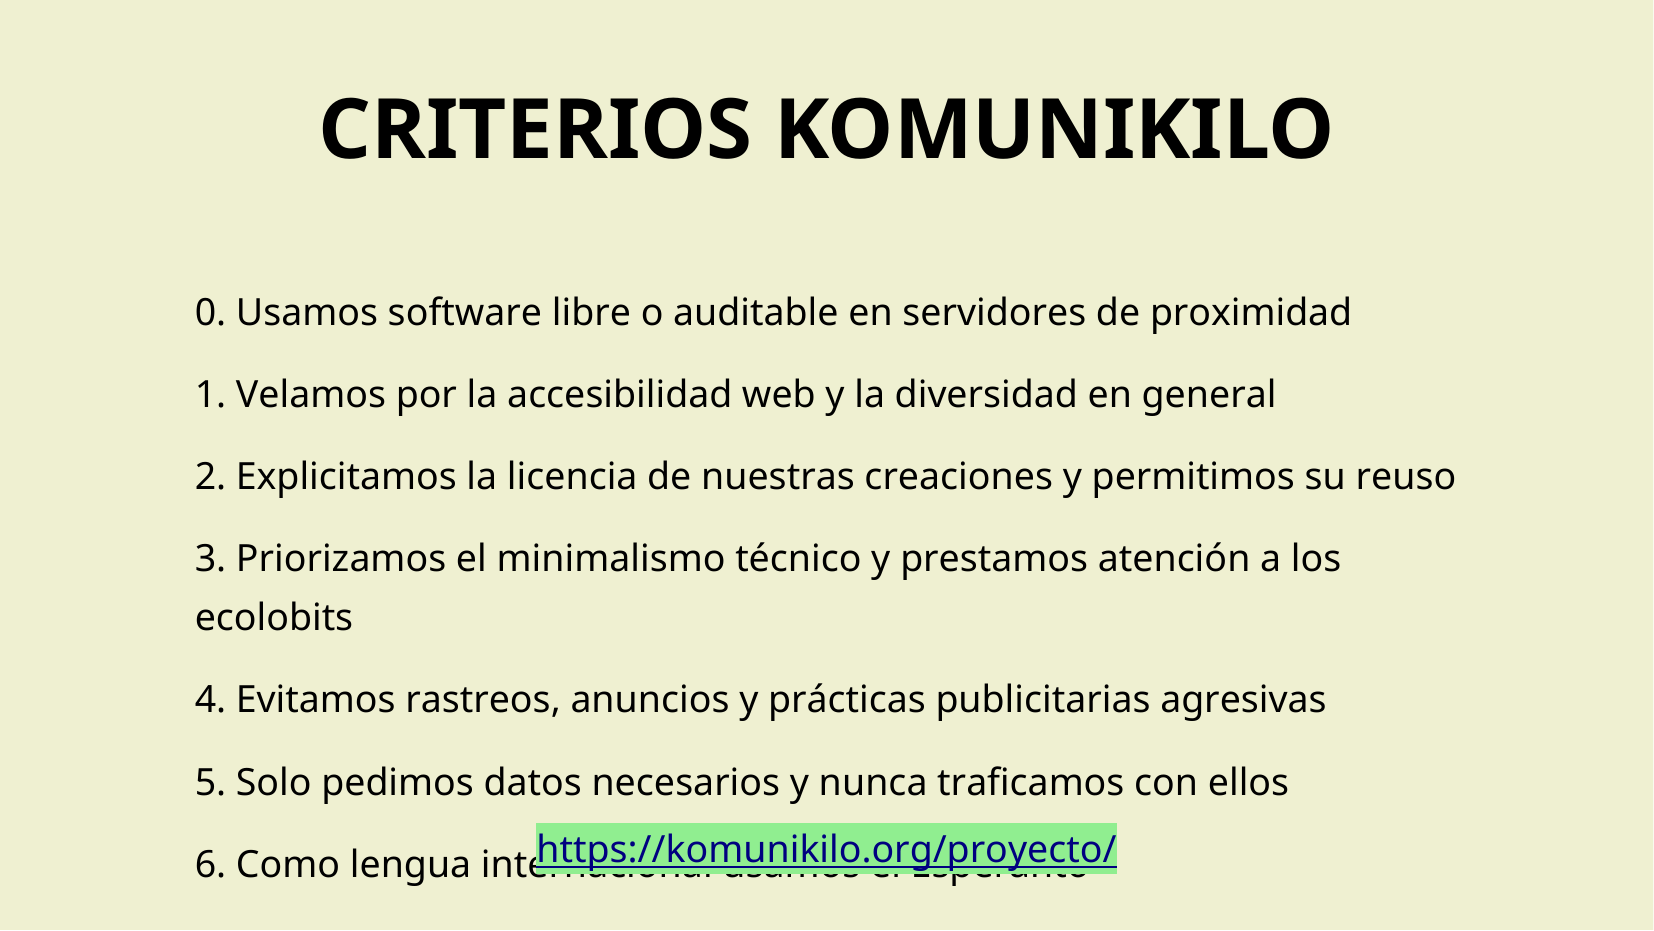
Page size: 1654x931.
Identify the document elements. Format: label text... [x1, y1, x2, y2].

text_box 0. Usamos software libre o auditable en servidores de proximidad 1. Velamos por la accesibilidad web y la diversidad en general 2. Explicitamos la licencia de nuestras creaciones y permitimos su reuso 3. Priorizamos el minimalismo técnico y prestamos atención a los ecolobits 4. Evitamos rastreos, anuncios y prácticas publicitarias agresivas 5. Solo pedimos datos necesarios y nunca traficamos con ellos 6. Como lengua internacional usamos el Esperanto [194, 277, 1471, 736]
title Criterios komunikilo [82, 48, 1571, 205]
text_box https://komunikilo.org/proyecto/ [0, 814, 1654, 861]
